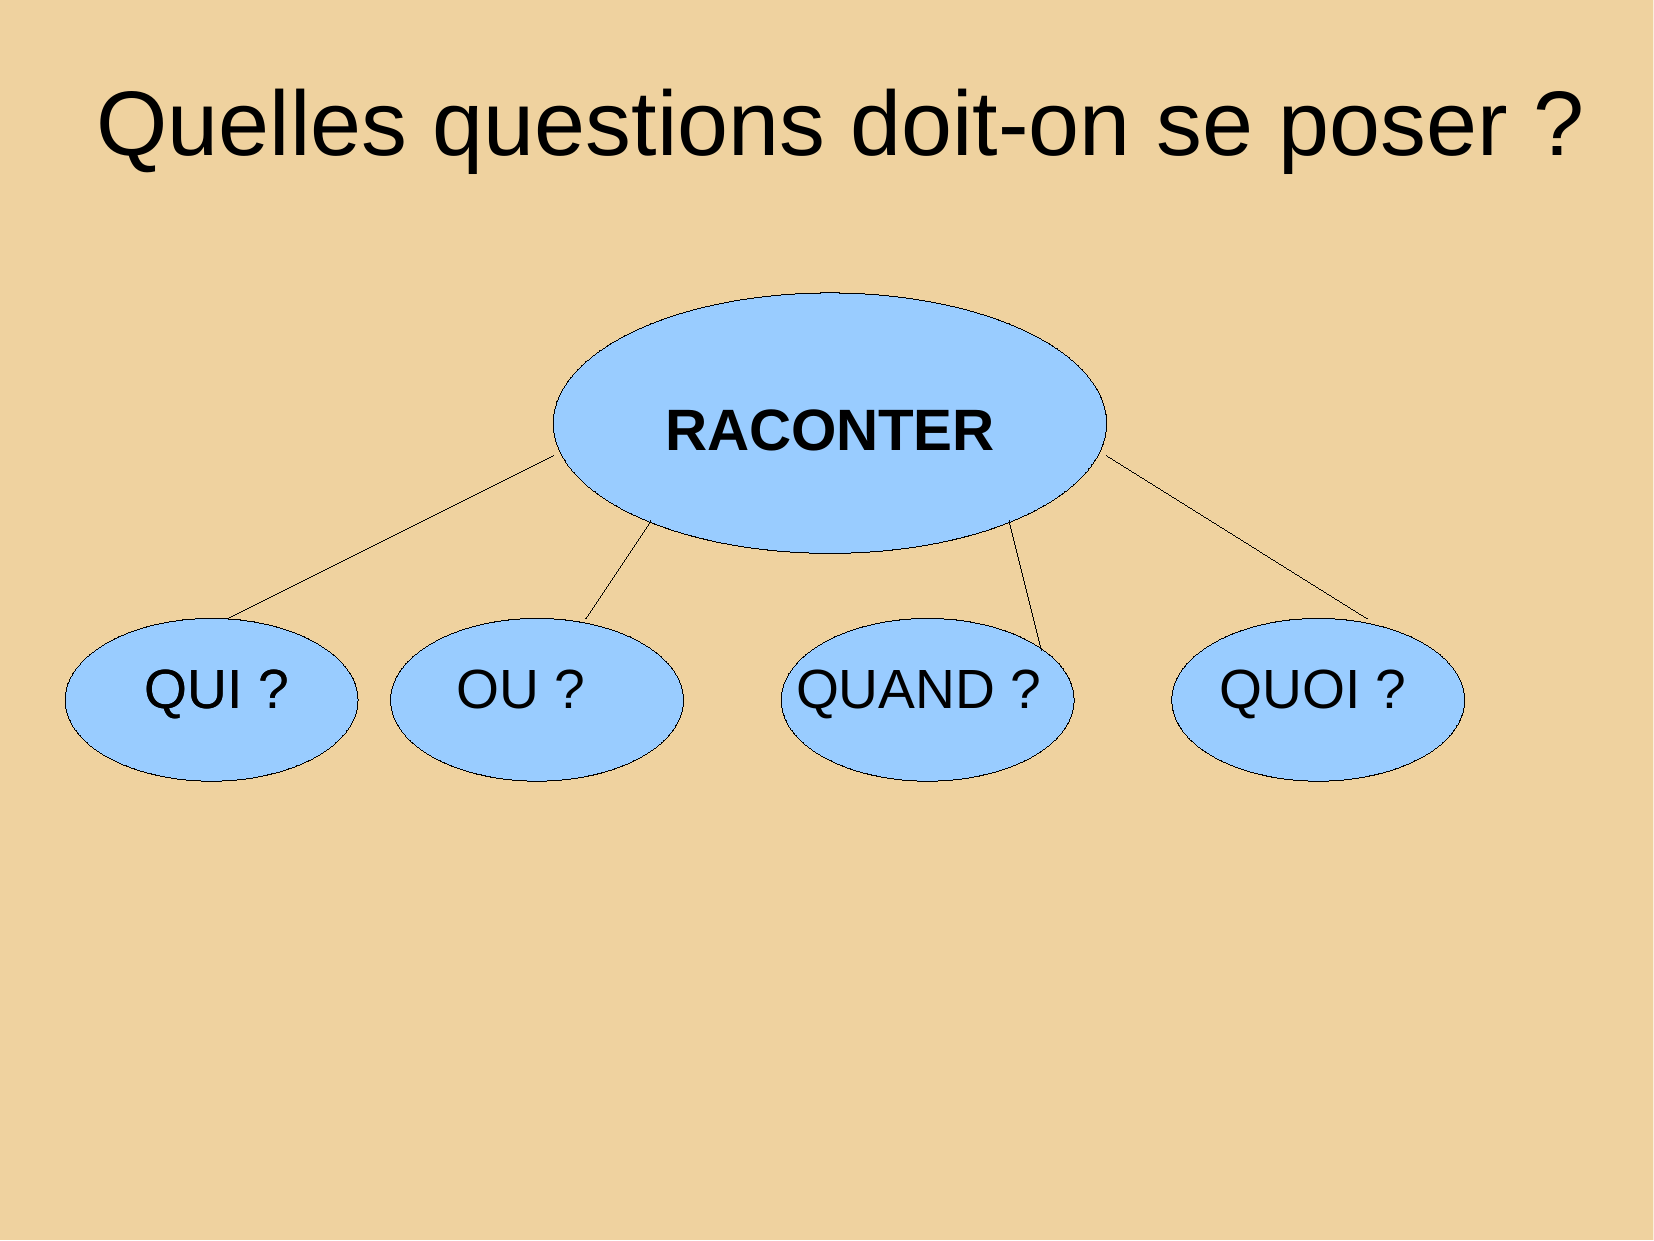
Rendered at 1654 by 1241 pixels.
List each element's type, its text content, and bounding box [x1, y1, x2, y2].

text_box [1171, 618, 1465, 782]
text_box [553, 292, 1107, 554]
text_box QUI ? [130, 651, 326, 734]
text_box OU ? [423, 650, 619, 767]
text_box [390, 618, 684, 782]
text_box [65, 618, 359, 782]
text_box [811, 618, 1044, 650]
text_box Quelles questions doit-on se poser ? [29, 65, 1654, 183]
text_box [794, 734, 1061, 782]
text_box QUOI ? [1204, 650, 1433, 734]
text_box RACONTER [618, 390, 1042, 485]
text_box QUAND ? [781, 650, 1075, 734]
